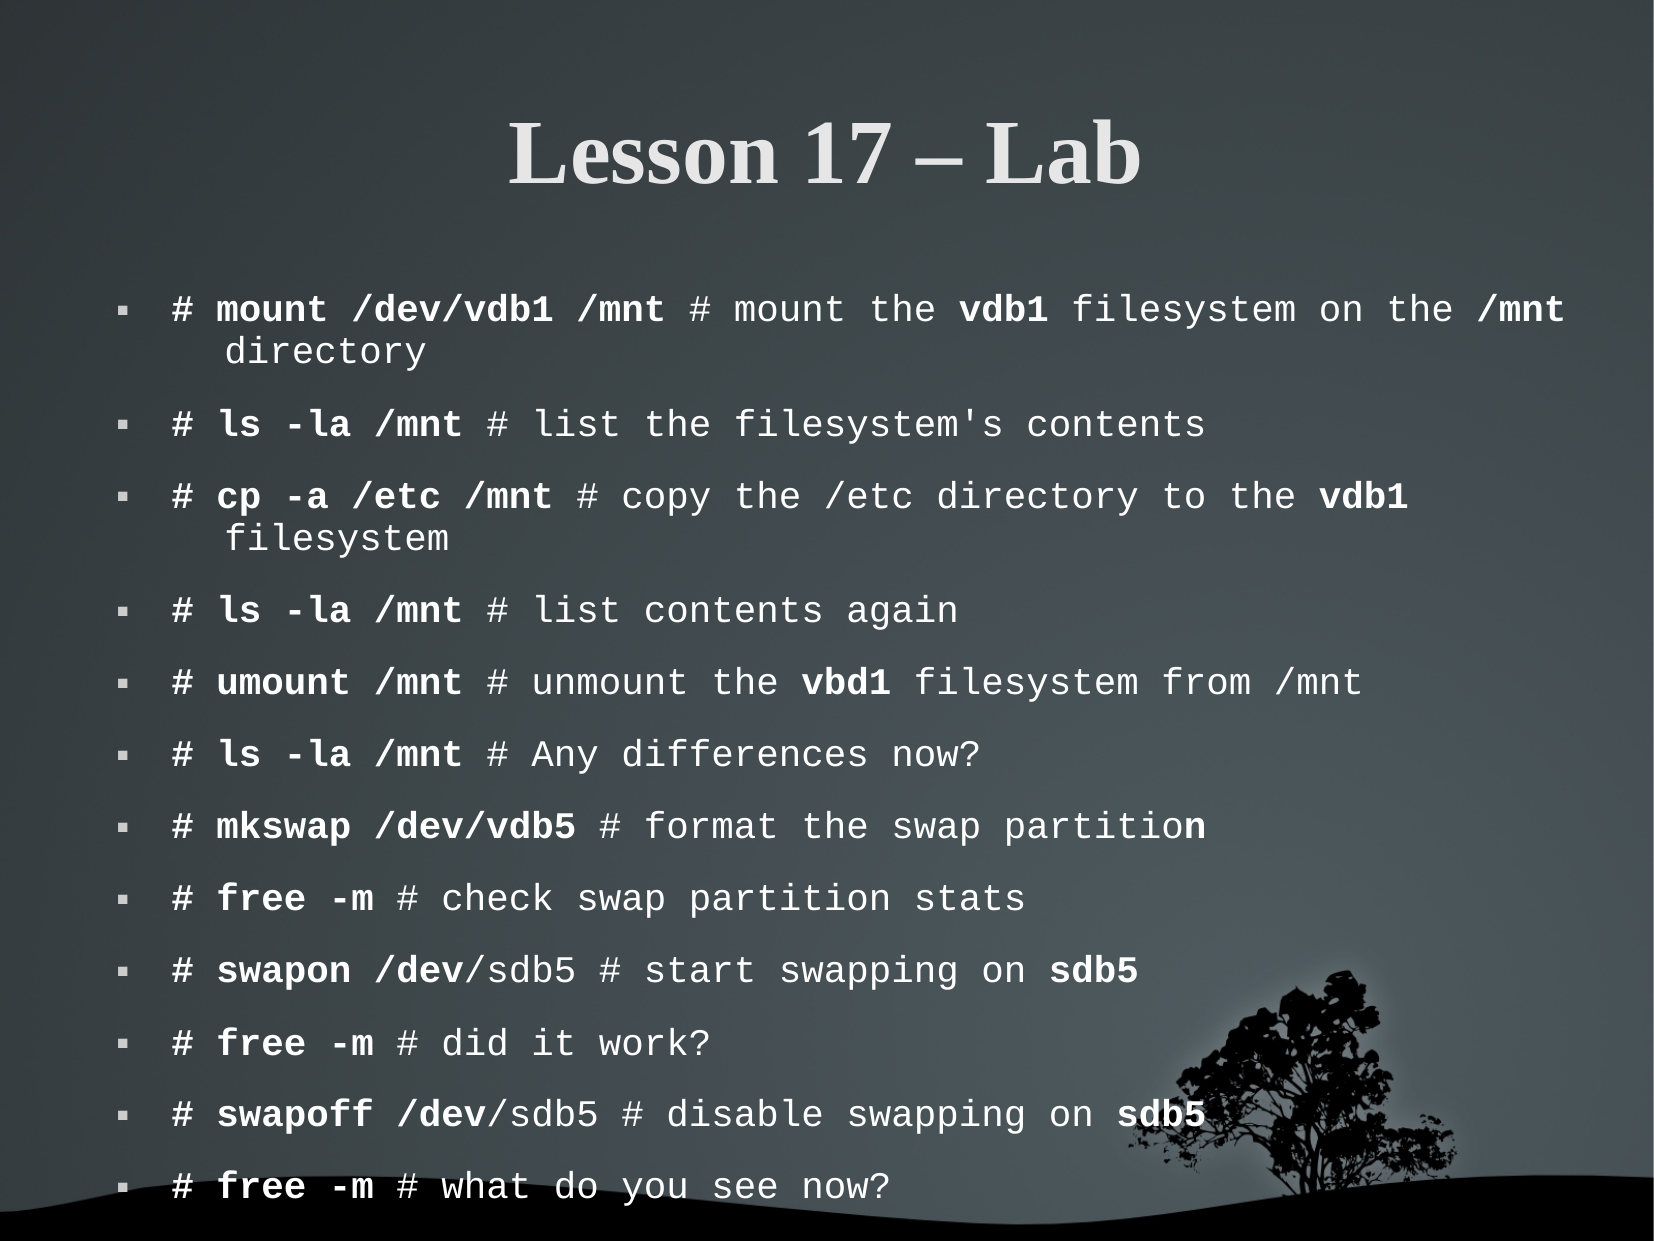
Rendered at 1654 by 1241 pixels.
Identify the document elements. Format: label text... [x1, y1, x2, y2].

title Lesson 17 – Lab [82, 49, 1571, 257]
list # mount /dev/vdb1 /mnt # mount the vdb1 filesystem on the /mnt directory # ls -la /mnt # list the filesystem's contents # cp -a /etc /mnt # copy the /etc directory to the vdb1 filesystem # ls -la /mnt # list contents again # umount /mnt # unmount the vbd1 filesystem from /mnt # ls -la /mnt # Any differences now? # mkswap /dev/vdb5 # format the swap partition # free -m # check swap partition stats # swapon /dev/sdb5 # start swapping on sdb5 # free -m # did it work? # swapoff /dev/sdb5 # disable swapping on sdb5 # free -m # what do you see now? [82, 290, 1571, 1237]
picture [0, 0, 1654, 1241]
